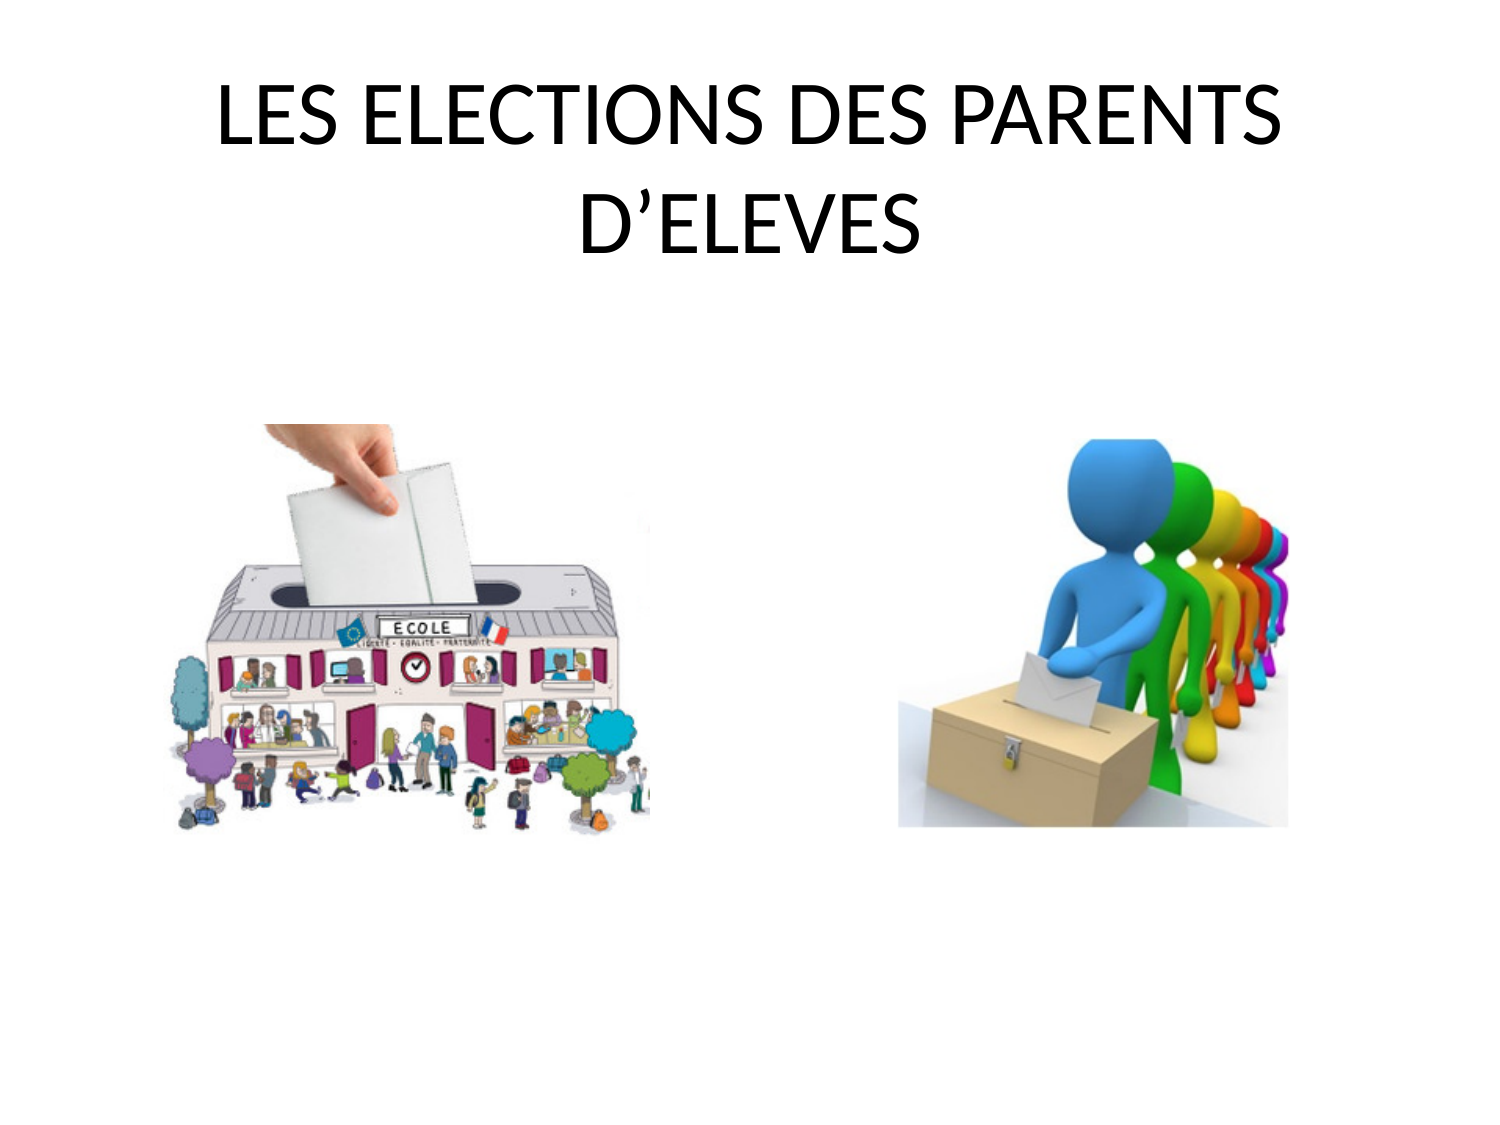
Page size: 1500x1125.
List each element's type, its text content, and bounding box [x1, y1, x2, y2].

picture [897, 438, 1290, 830]
title LES ELECTIONS DES PARENTS D’ELEVES [75, 45, 1425, 233]
picture [163, 424, 650, 844]
